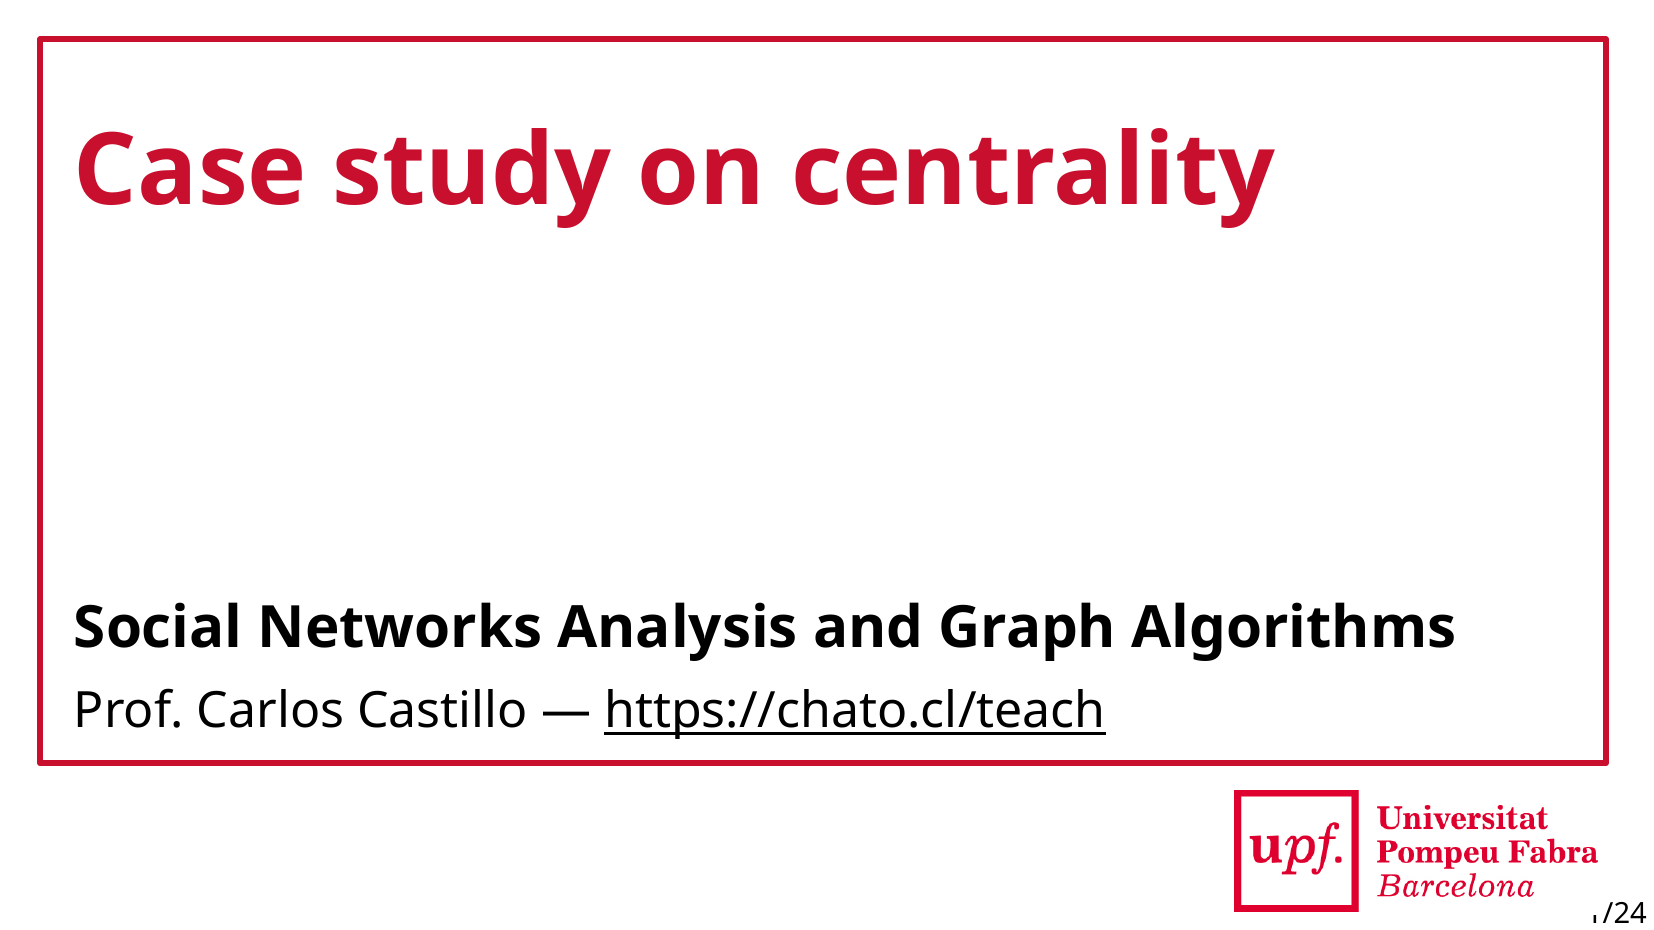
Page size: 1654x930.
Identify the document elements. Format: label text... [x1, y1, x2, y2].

chart [770, 589, 889, 649]
picture [1229, 784, 1603, 915]
text_box Case study on centrality Social Networks Analysis and Graph Algorithms Prof. Carlos Castillo — https://chato.cl/teach [73, 77, 1562, 734]
